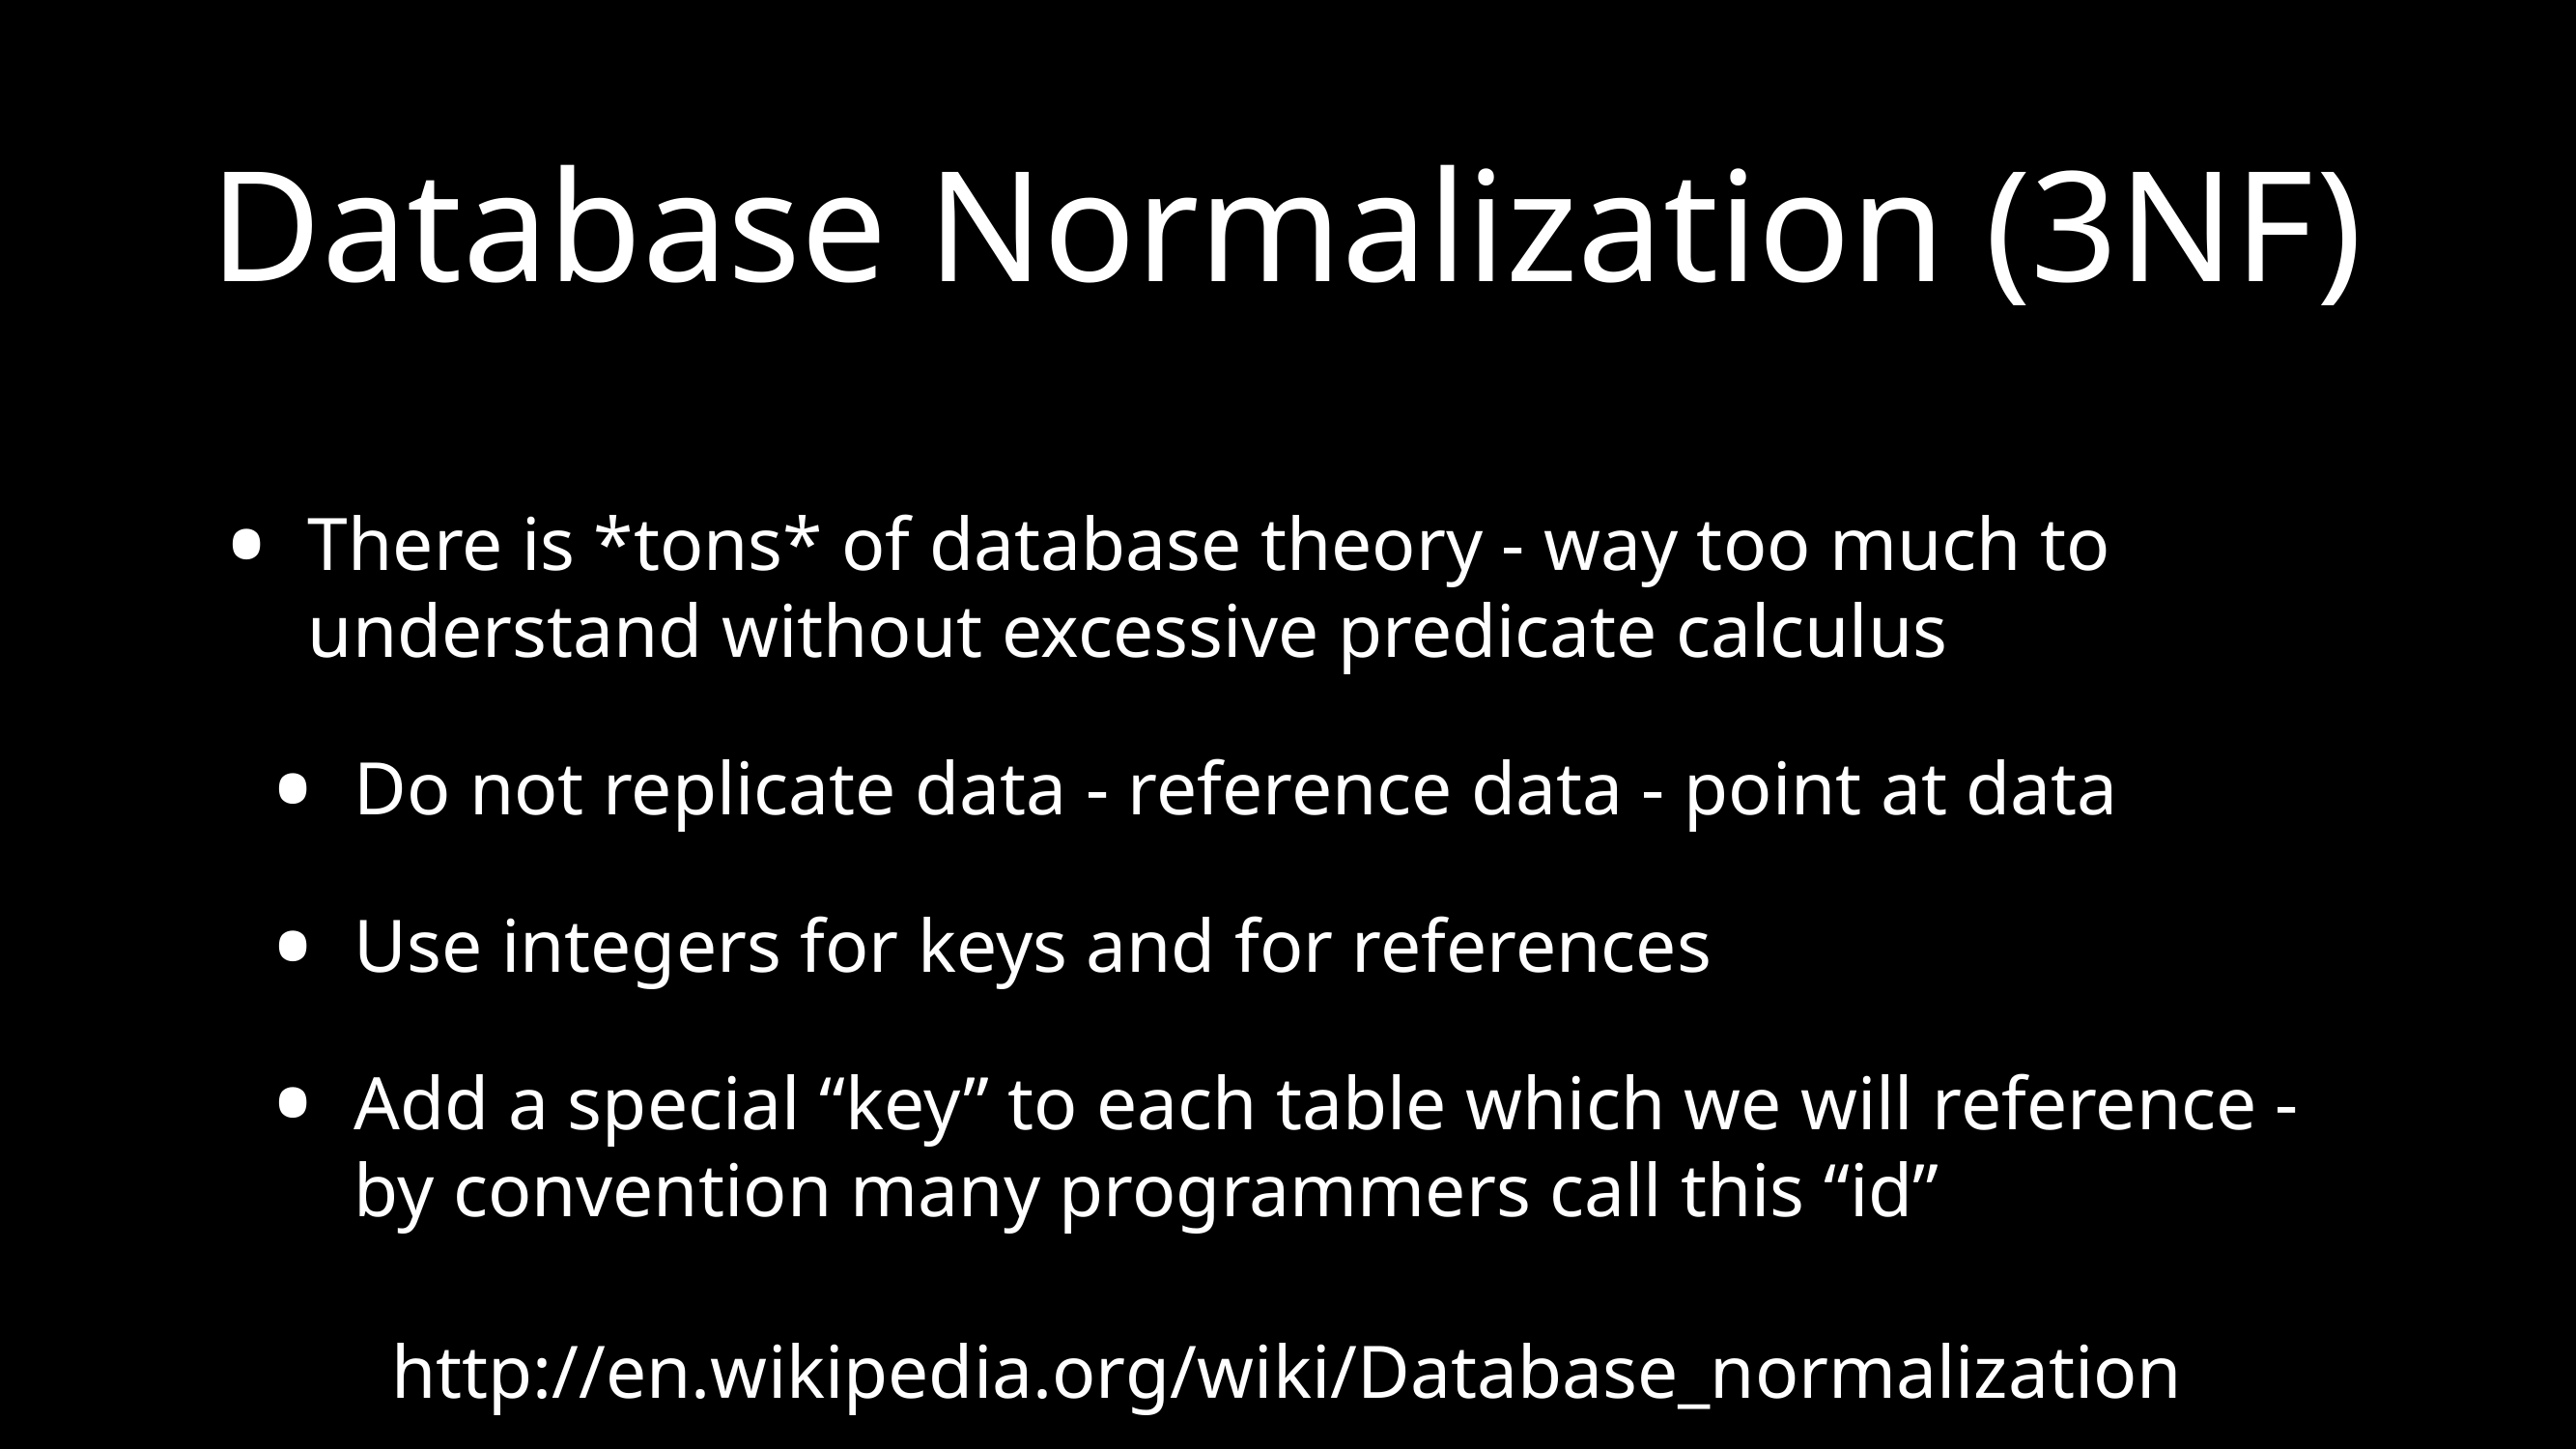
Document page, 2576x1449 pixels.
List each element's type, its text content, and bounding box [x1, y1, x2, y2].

list There is *tons* of database theory - way too much to understand without excessive predicate calculus Do not replicate data - reference data - point at data Use integers for keys and for references Add a special “key” to each table which we will reference - by convention many programmers call this “id” [183, 412, 2392, 1317]
title Database Normalization (3NF) [183, 38, 2392, 403]
text_box http://en.wikipedia.org/wiki/Database_normalization [391, 1325, 2184, 1413]
